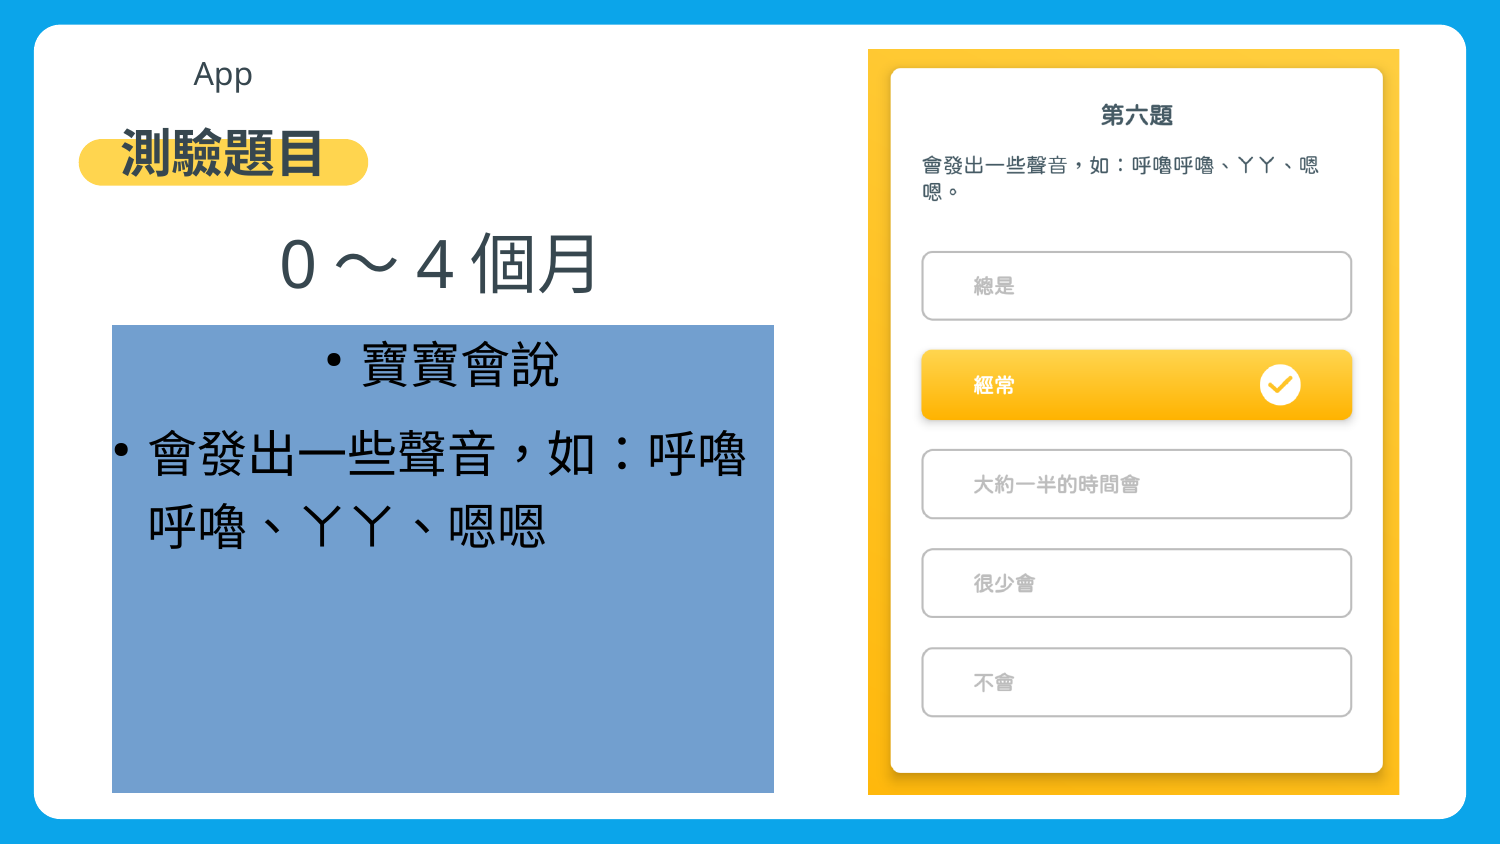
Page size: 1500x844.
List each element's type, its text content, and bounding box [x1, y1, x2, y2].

table_cell 會發出一些聲音，如：呼嚕呼嚕、ㄚㄚ、嗯嗯 [112, 415, 774, 793]
table_header 寶寶會說 [112, 325, 774, 415]
text_box 0～4個月 [206, 214, 678, 311]
list 測驗題目 [64, 111, 383, 194]
list App [93, 43, 354, 103]
picture [868, 49, 1400, 795]
